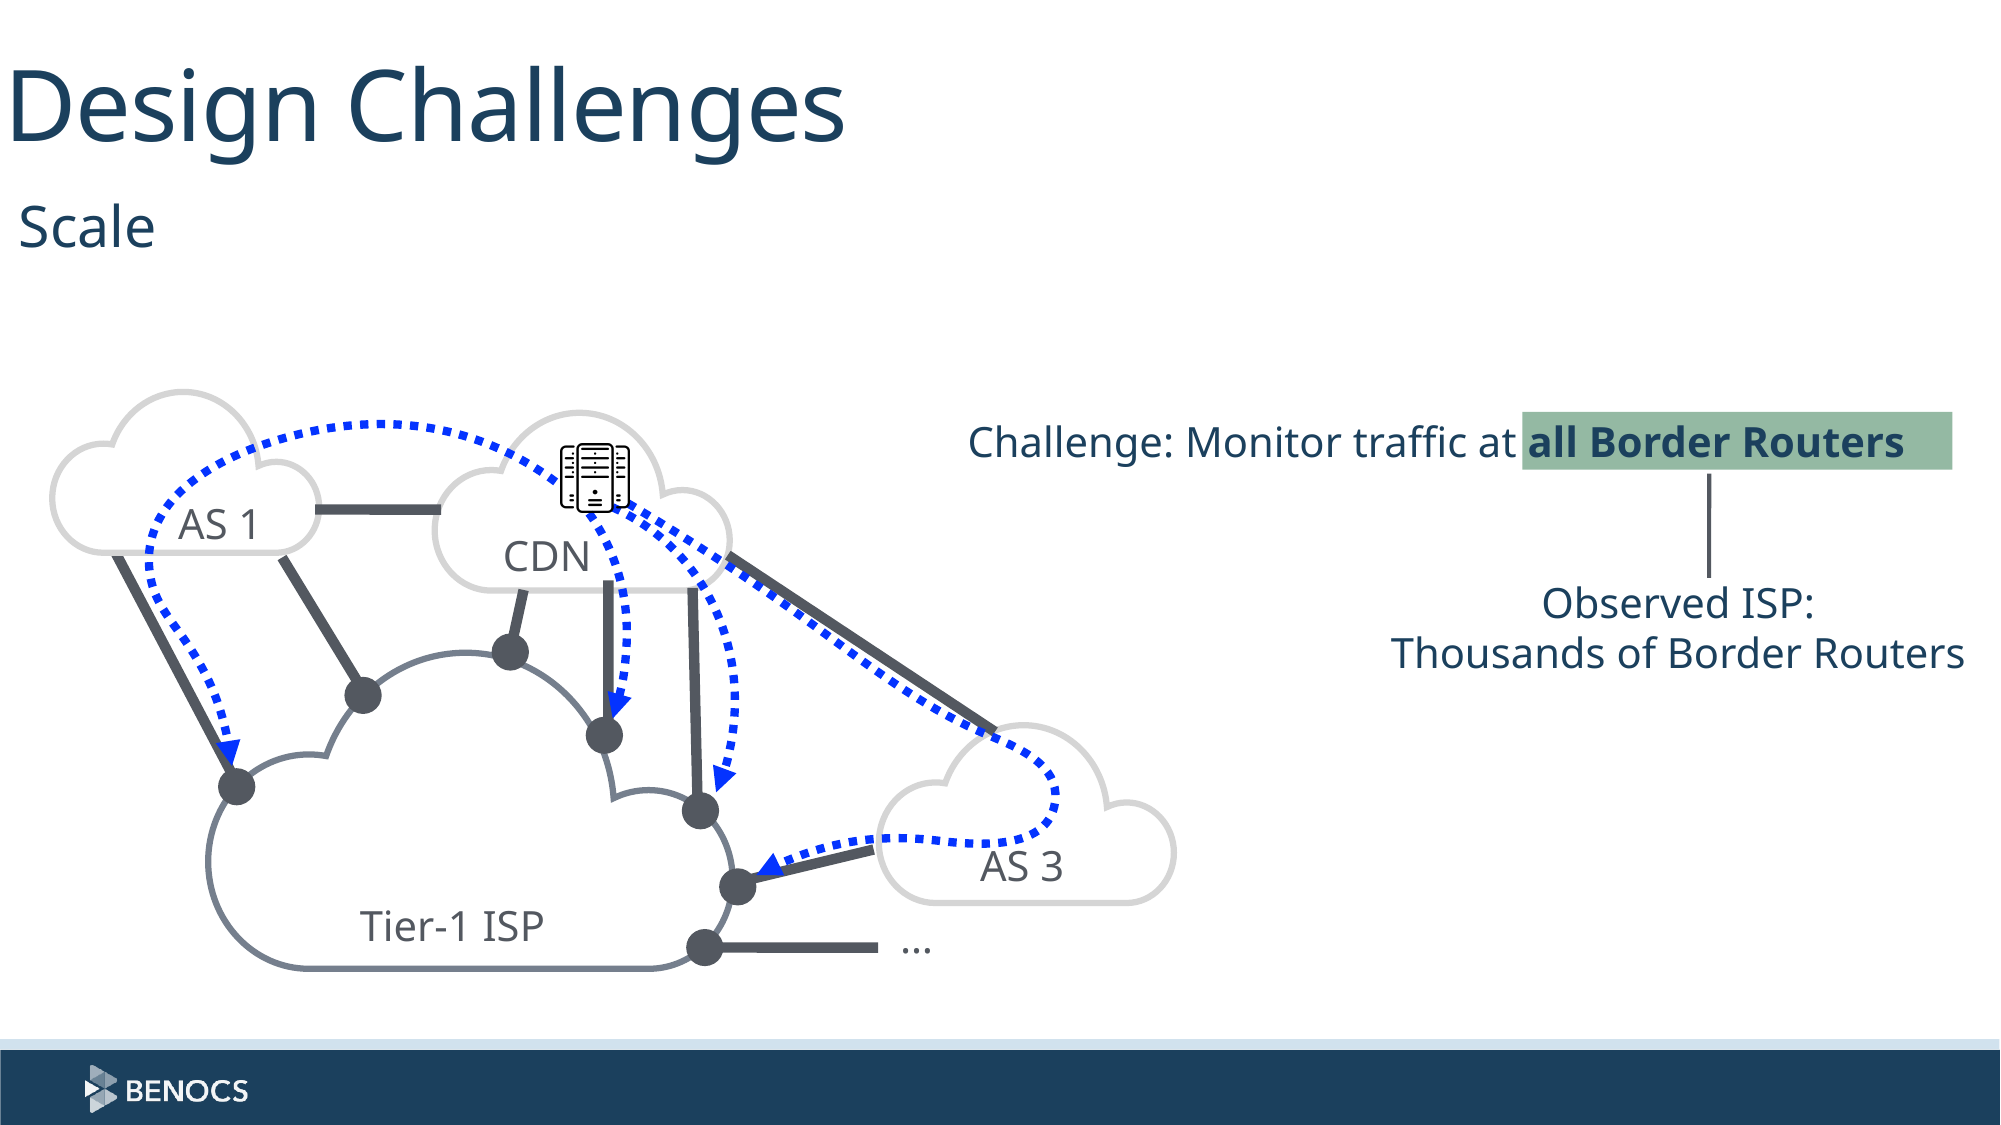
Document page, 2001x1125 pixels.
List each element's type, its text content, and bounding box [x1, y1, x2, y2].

text_box [681, 792, 720, 830]
text_box Tier-1 ISP [355, 895, 550, 954]
text_box Observed ISP: Thousands of Border Routers [1386, 572, 1971, 682]
text_box [585, 716, 624, 754]
picture [560, 443, 630, 513]
list Scale [0, 191, 1803, 273]
text_box [218, 768, 256, 806]
text_box AS 3 [975, 835, 1069, 895]
text_box [686, 928, 724, 967]
picture [84, 1063, 248, 1114]
text_box Challenge: Monitor traffic at all Border Routers [963, 411, 1910, 471]
text_box [719, 868, 757, 906]
text_box AS 1 [174, 493, 308, 553]
text_box [344, 676, 382, 714]
text_box [491, 633, 529, 671]
title Design Challenges [0, 52, 1803, 191]
text_box … [895, 907, 938, 967]
text_box CDN [498, 525, 648, 585]
text_box [1910, 411, 1953, 470]
